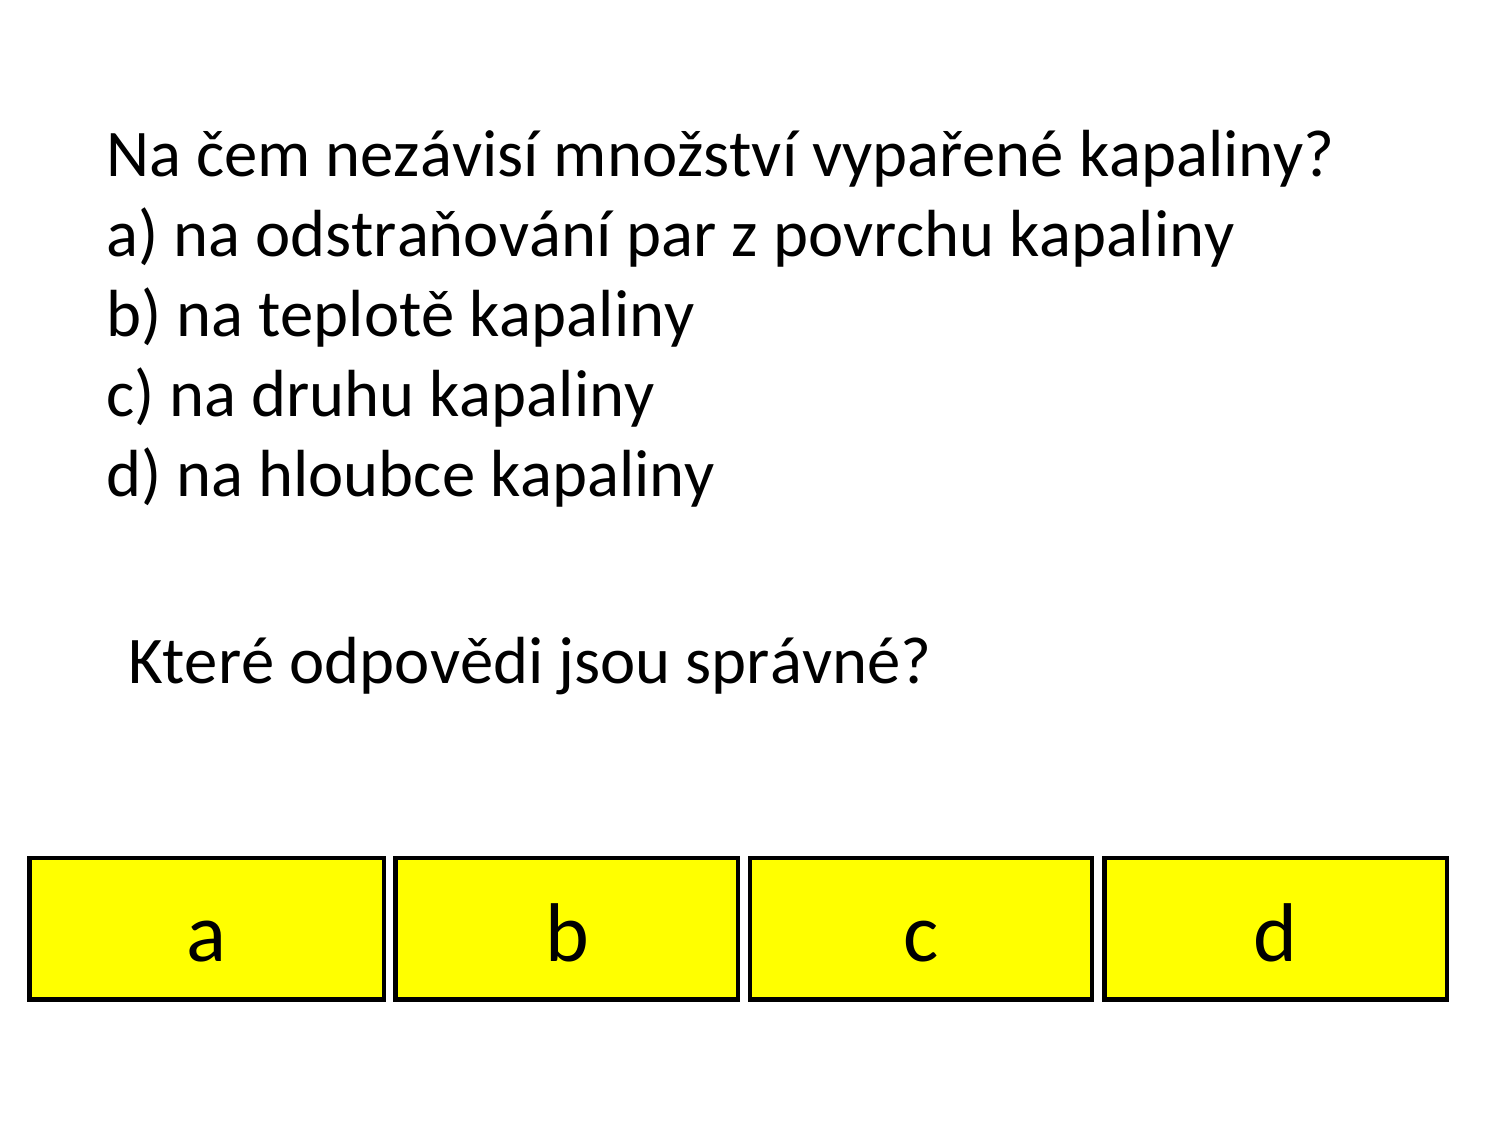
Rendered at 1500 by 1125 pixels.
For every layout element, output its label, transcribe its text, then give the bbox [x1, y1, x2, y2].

text_box a [29, 857, 384, 1000]
text_box Které odpovědi jsou správné? [113, 609, 948, 706]
text_box c [749, 857, 1093, 1000]
text_box Na čem nezávisí množství vypařené kapaliny? na odstraňování par z povrchu kapaliny na teplotě kapaliny na druhu kapaliny na hloubce kapaliny [91, 101, 1351, 518]
text_box d [1104, 857, 1447, 1000]
text_box b [395, 857, 739, 1000]
